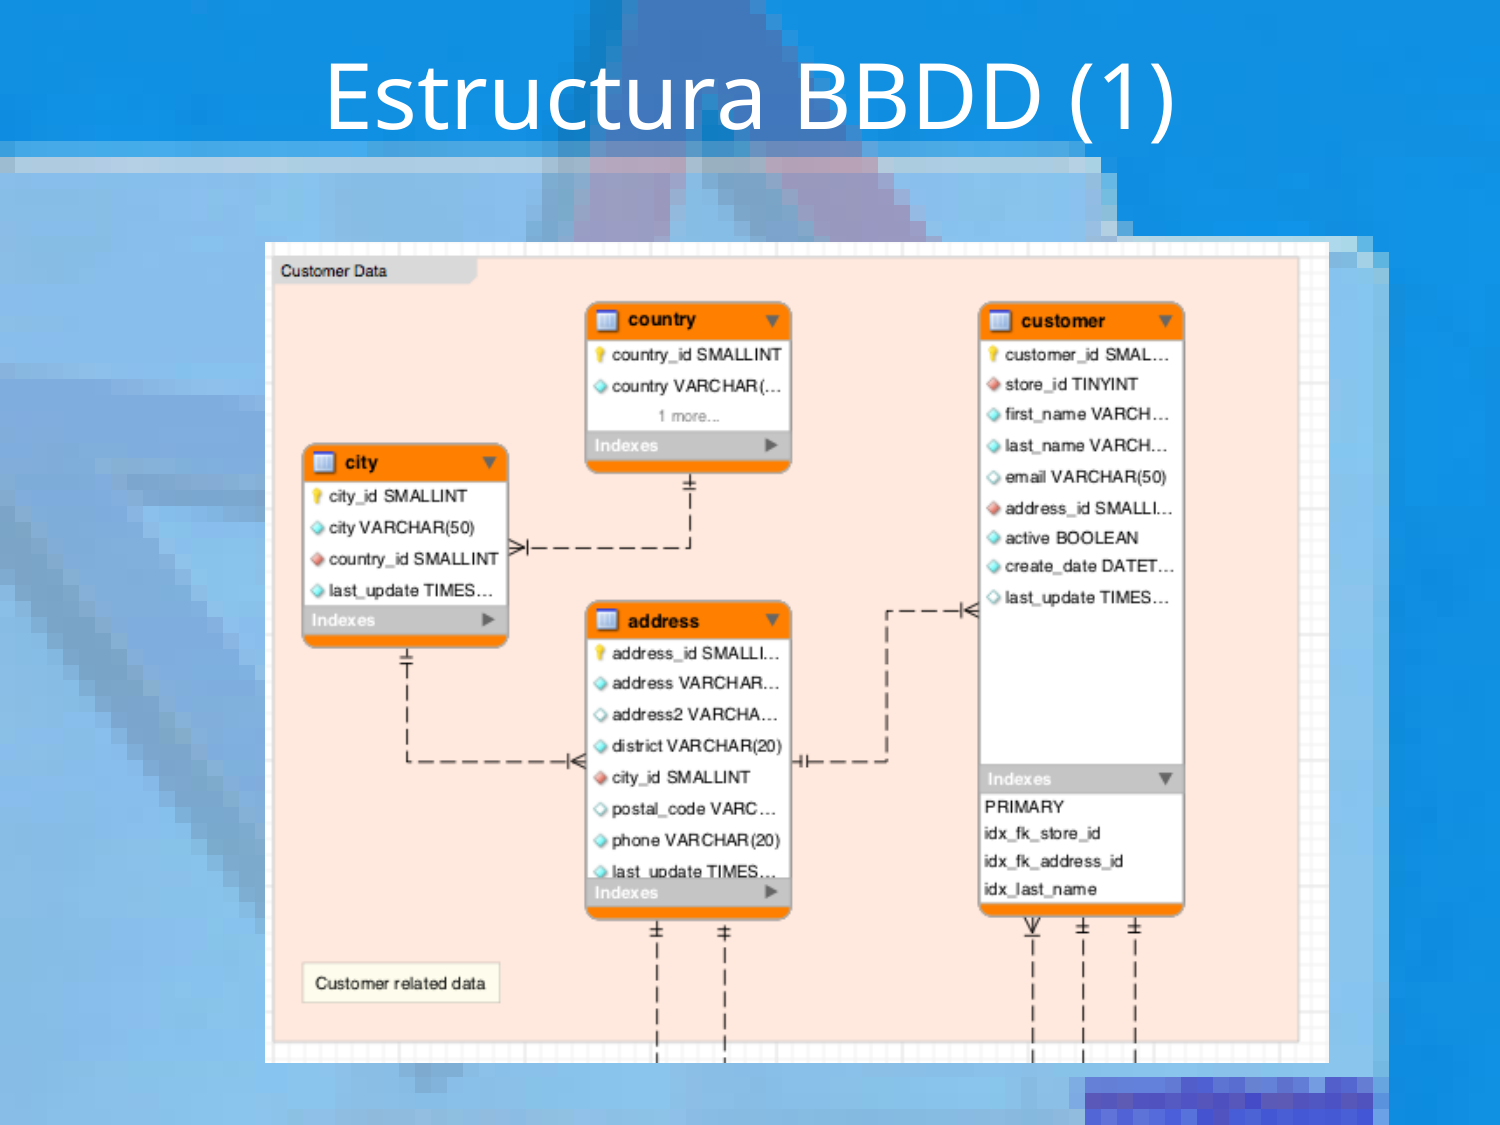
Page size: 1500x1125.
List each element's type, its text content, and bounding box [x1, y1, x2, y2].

title Estructura BBDD (1) [112, 0, 1388, 214]
picture [0, 0, 1500, 1125]
